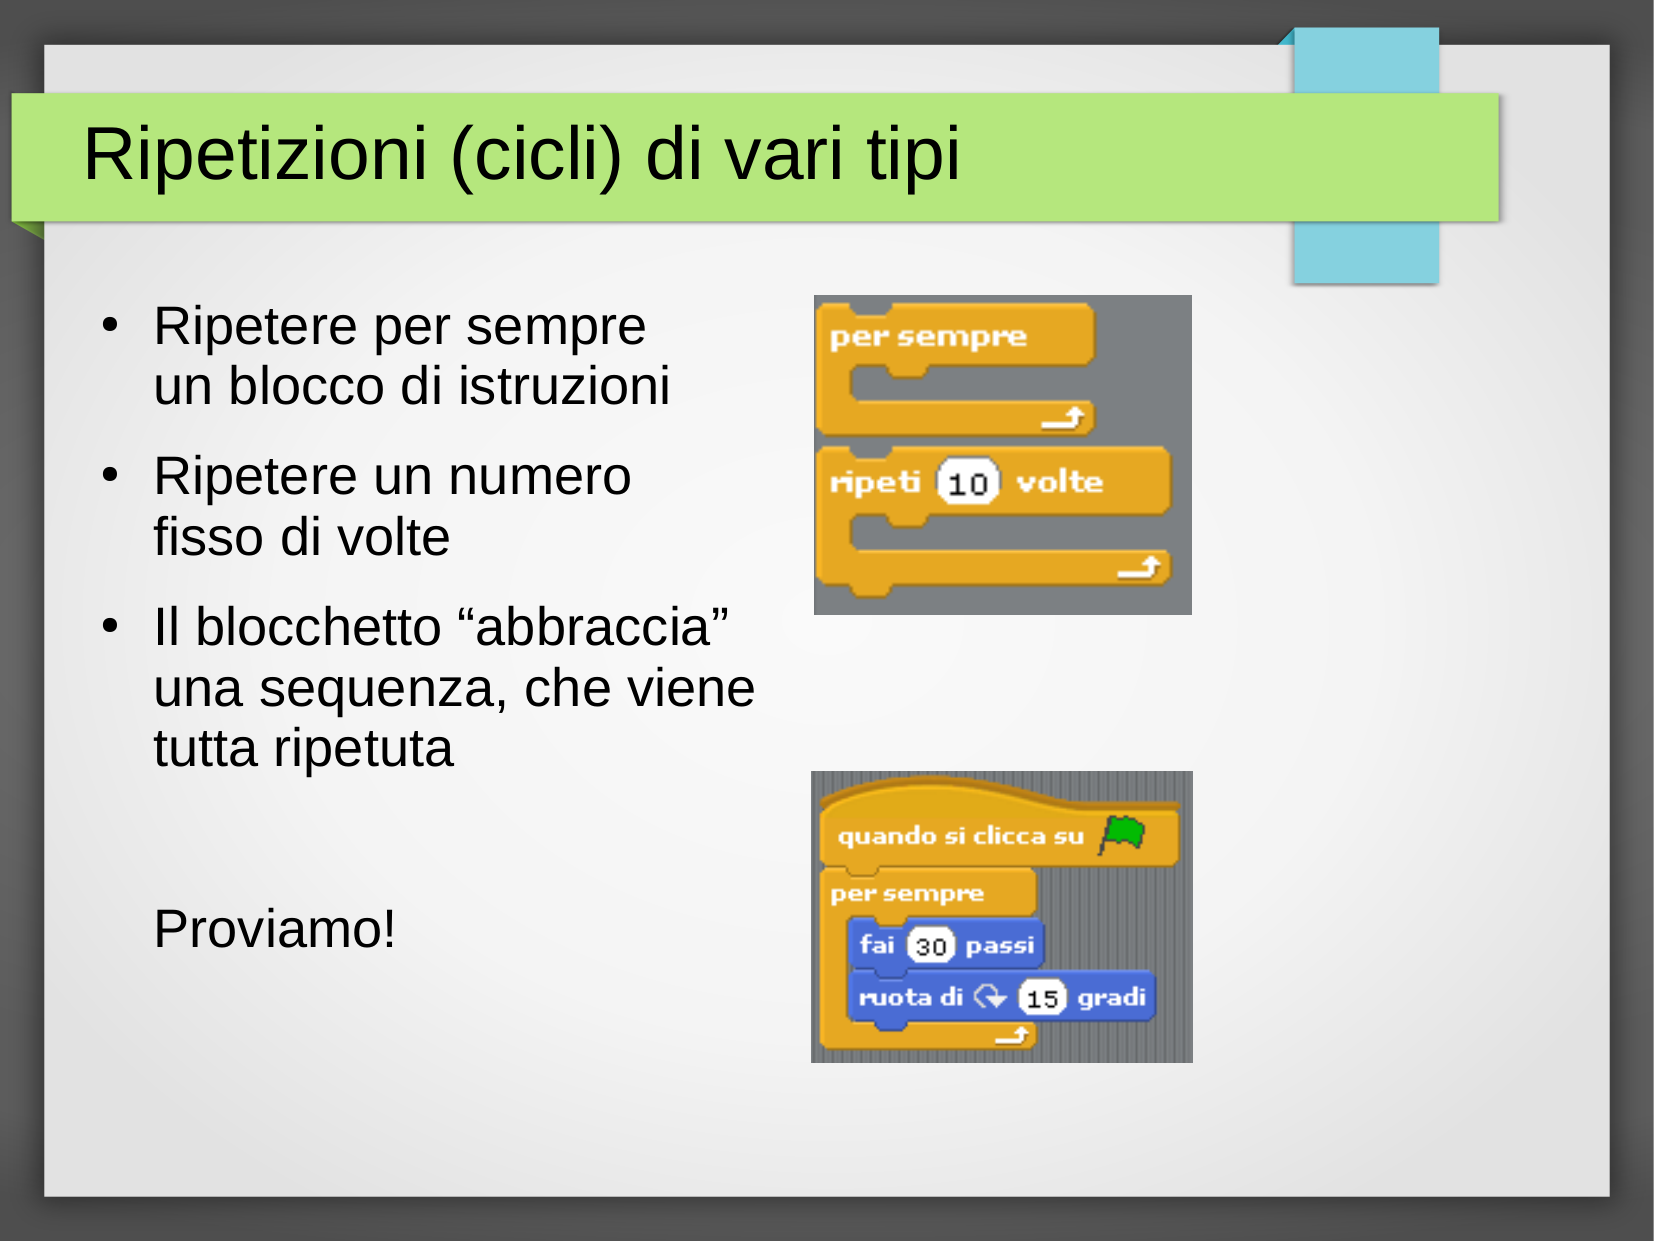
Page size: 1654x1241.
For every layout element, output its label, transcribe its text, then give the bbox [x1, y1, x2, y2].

list Ripetere per sempre un blocco di istruzioni Ripetere un numero fisso di volte Il blocchetto “abbraccia” una sequenza, che viene tutta ripetuta Proviamo! [82, 295, 1571, 1015]
title Ripetizioni (cicli) di vari tipi [82, 94, 1264, 213]
picture [0, 0, 1654, 1241]
